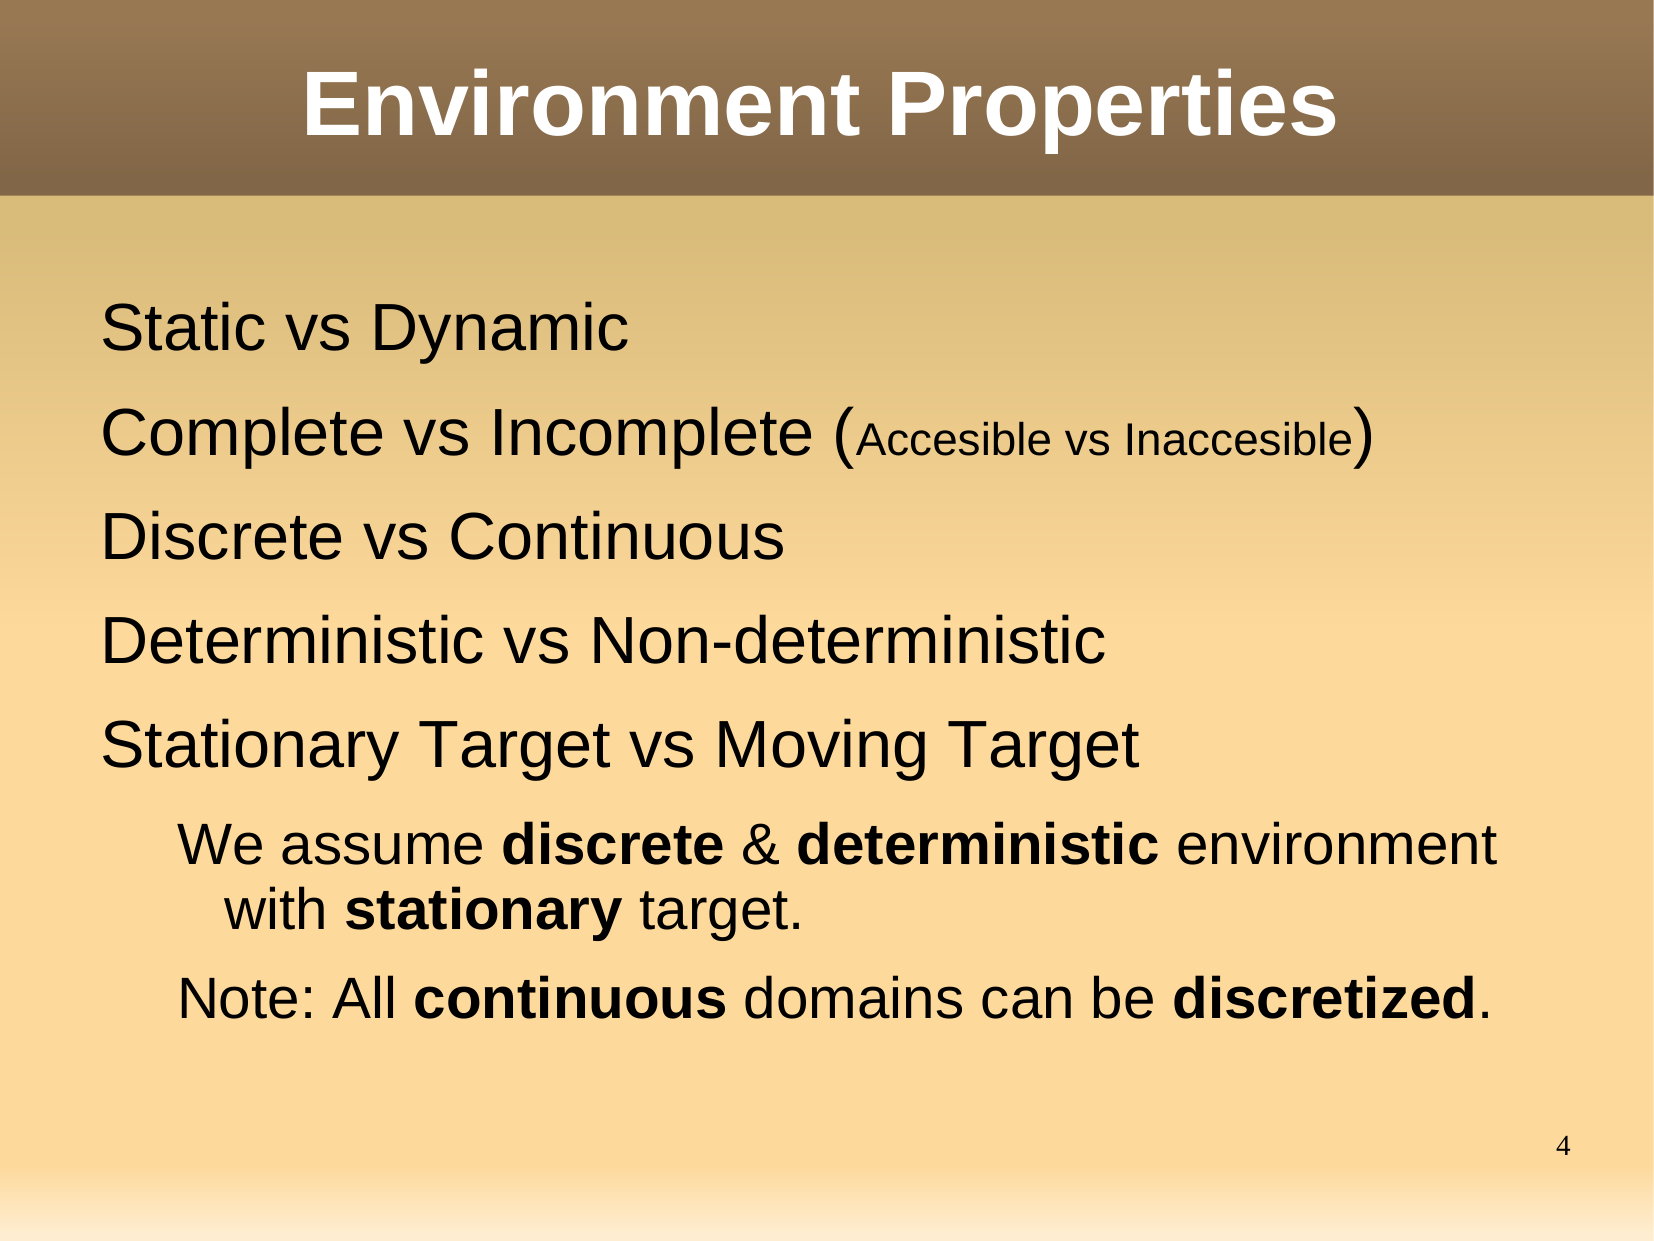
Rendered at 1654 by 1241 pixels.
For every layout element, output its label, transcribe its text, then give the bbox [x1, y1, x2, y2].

picture [0, 0, 1654, 1241]
title Environment Properties [76, 7, 1565, 200]
list Static vs Dynamic Complete vs Incomplete (Accesible vs Inaccesible) Discrete vs Continuous Deterministic vs Non-deterministic Stationary Target vs Moving Target We assume discrete & deterministic environment with stationary target. Note: All continuous domains can be discretized. [82, 290, 1571, 1120]
